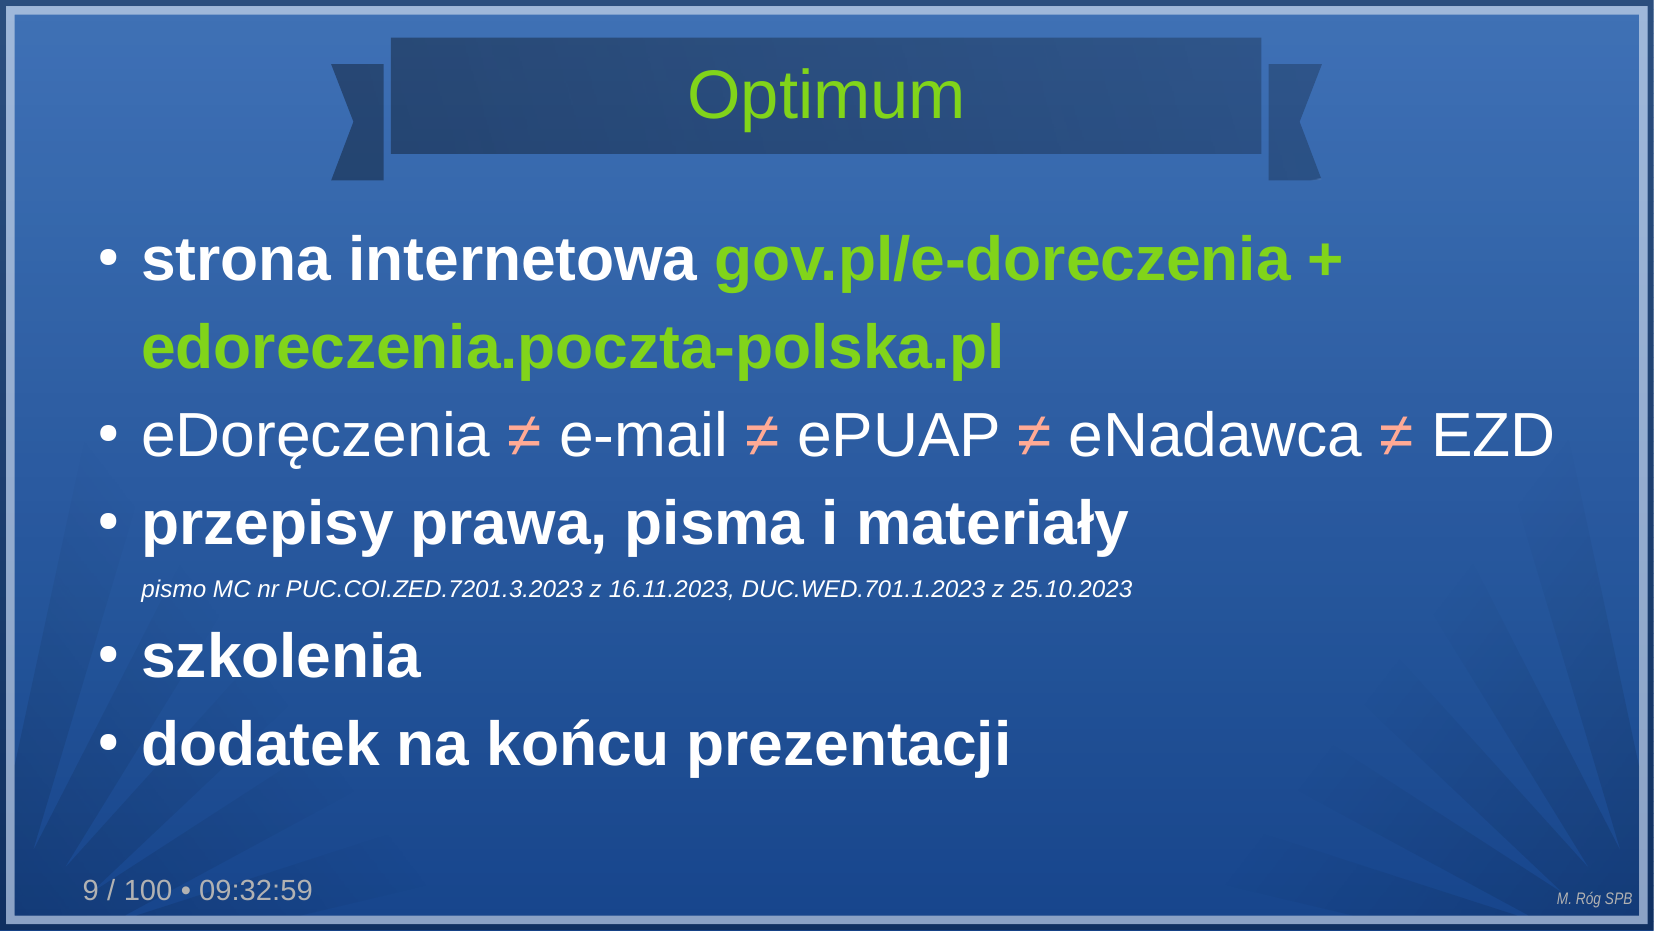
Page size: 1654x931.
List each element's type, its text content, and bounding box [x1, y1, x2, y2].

list strona internetowa gov.pl/e-doreczenia + edoreczenia.poczta-polska.pl eDoręczenia ≠ e-mail ≠ ePUAP ≠ eNadawca ≠ EZD przepisy prawa, pisma i materiały pismo MC nr PUC.COI.ZED.7201.3.2023 z 16.11.2023, DUC.WED.701.1.2023 z 25.10.2023 szkolenia dodatek na końcu prezentacji [82, 224, 1571, 848]
title Optimum [389, 35, 1264, 154]
